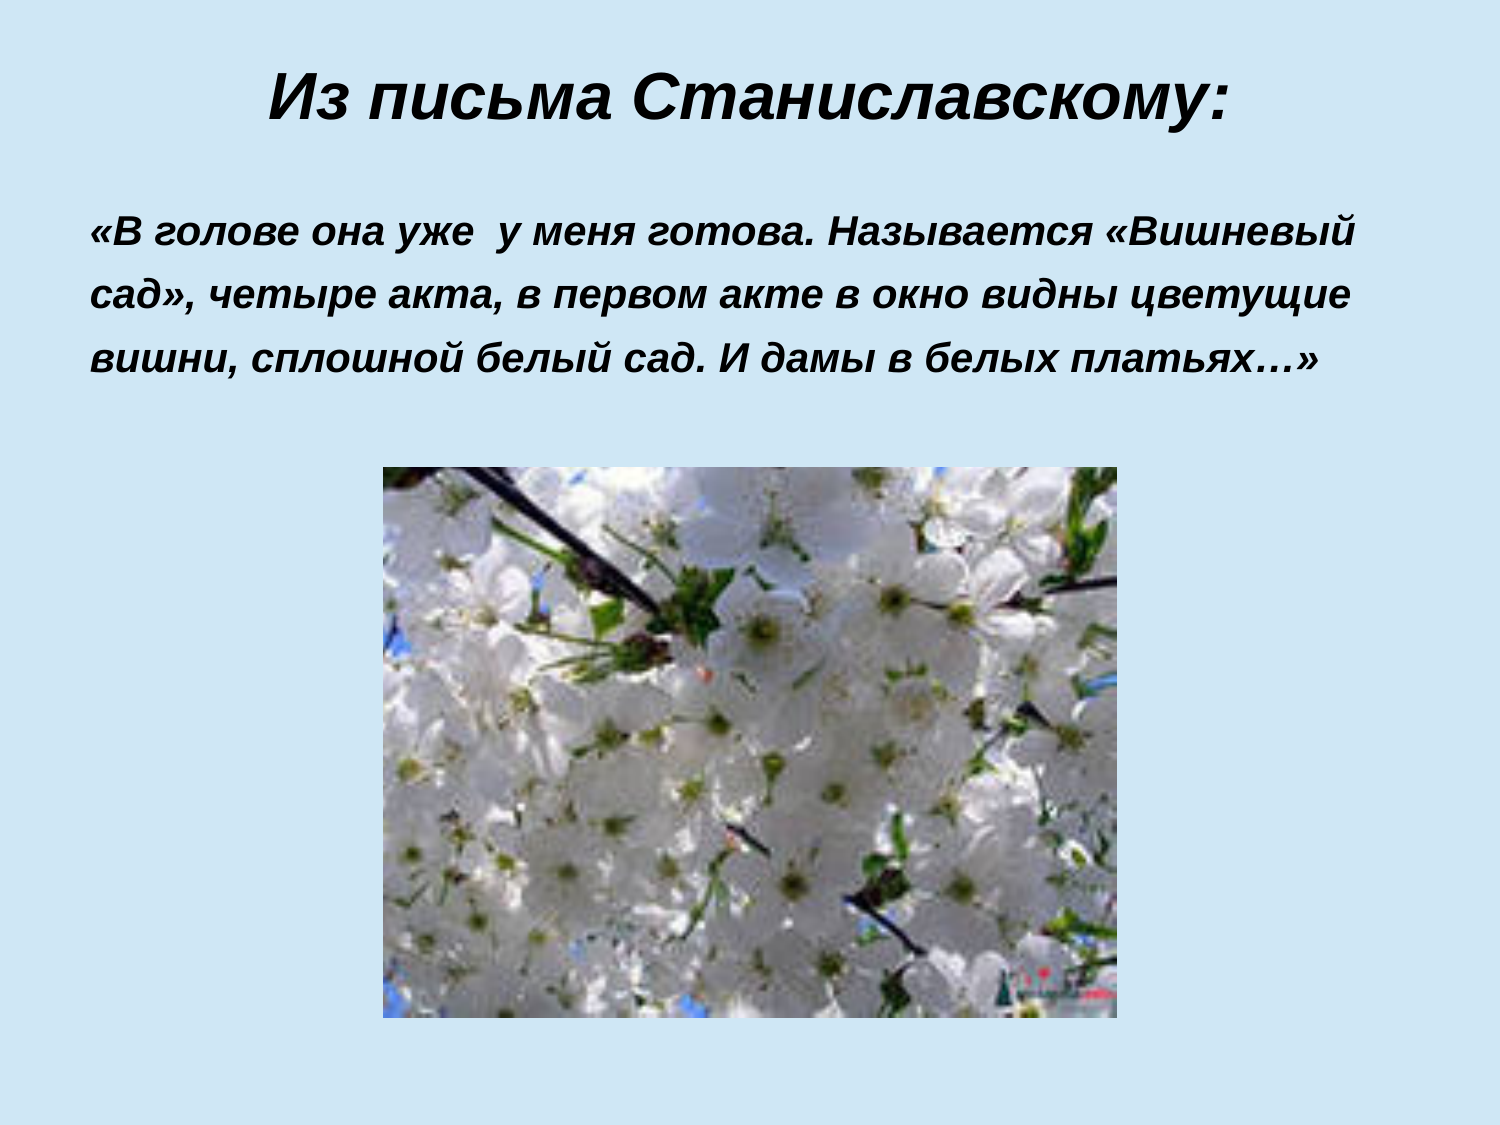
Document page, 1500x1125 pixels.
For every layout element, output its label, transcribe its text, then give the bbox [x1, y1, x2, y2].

list «В голове она уже у меня готова. Называется «Вишневый сад», четыре акта, в первом акте в окно видны цветущие вишни, сплошной белый сад. И дамы в белых платьях…» [75, 196, 1425, 421]
title Из письма Станиславскому: [75, 45, 1425, 196]
picture [383, 467, 1117, 1018]
